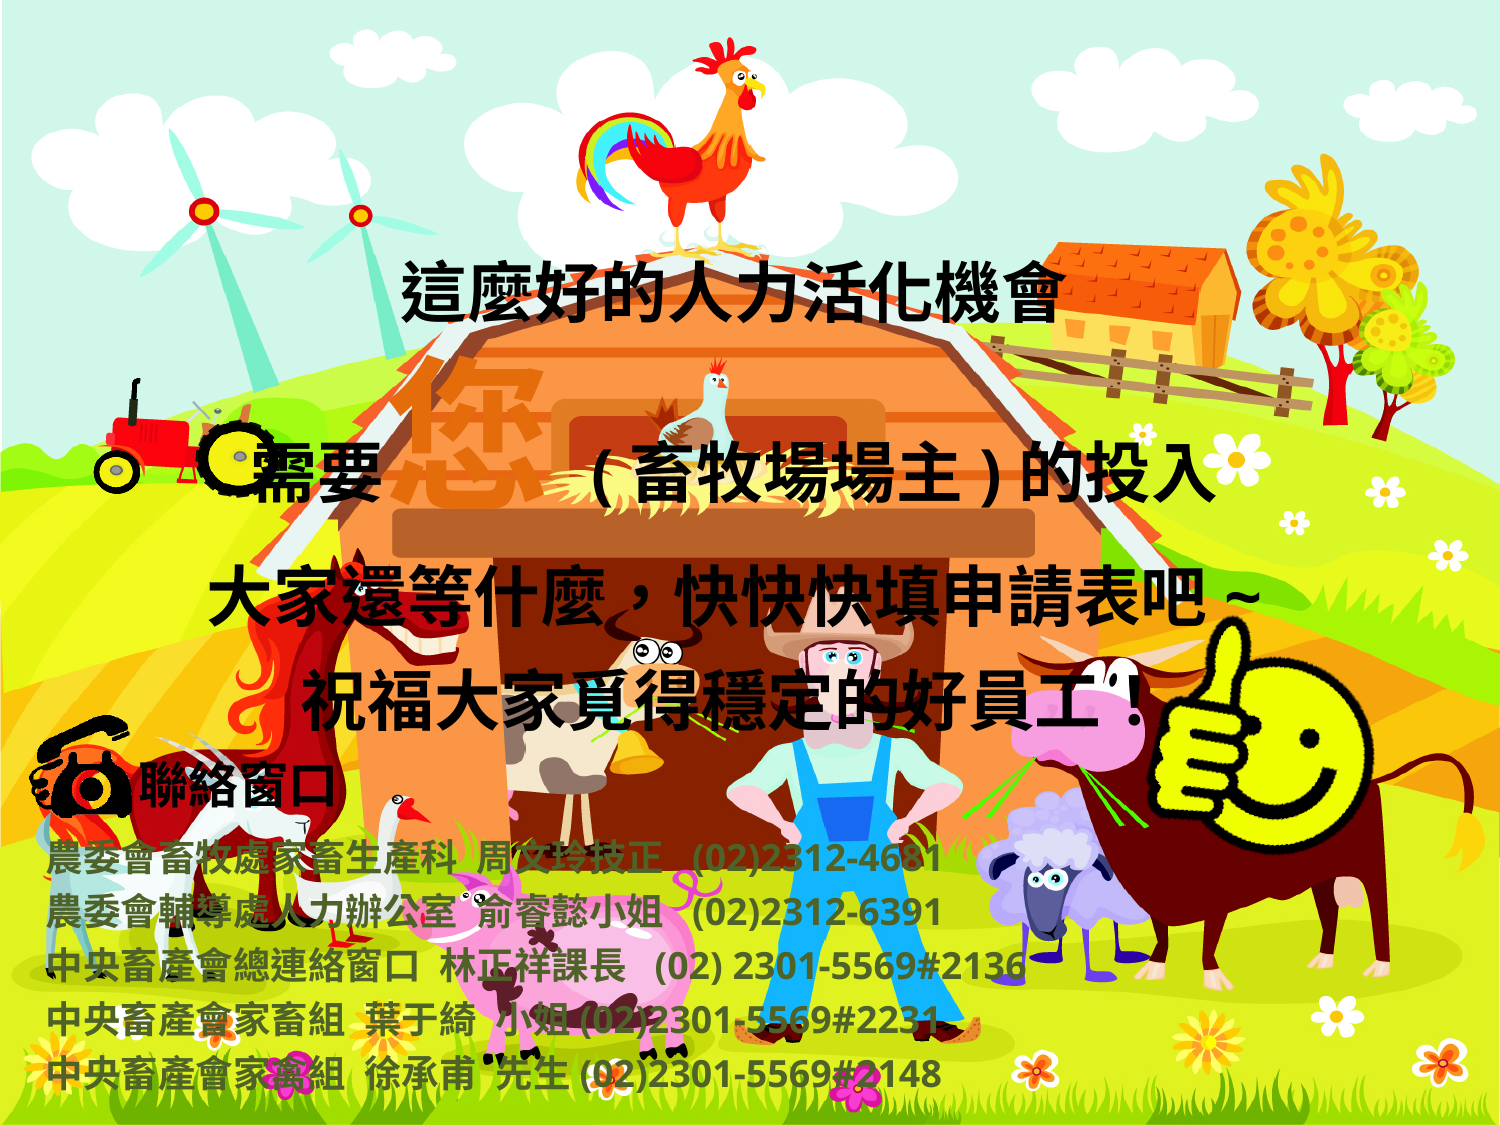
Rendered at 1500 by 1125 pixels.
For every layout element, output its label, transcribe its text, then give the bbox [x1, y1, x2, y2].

text_box 聯絡窗口 [132, 746, 372, 817]
text_box 農委會畜牧處家畜生產科 周文玲技正 (02)2312-4681 農委會輔導處人力辦公室 俞睿懿小姐 (02)2312-6391 中央畜產會總連絡窗口 林正祥課長 (02) 2301-5569#2136 中央畜產會家畜組 葉于綺 小姐(02)2301-5569#2231 中央畜產會家禽組 徐承甫 先生(02)2301-5569#2148 [30, 817, 1042, 1103]
text_box 這麼好的人力活化機會 需要您(畜牧場場主)的投入 大家還等什麼，快快快填申請表吧~ 祝福大家覓得穩定的好員工！ [191, 243, 1278, 747]
picture [0, 0, 1500, 1125]
